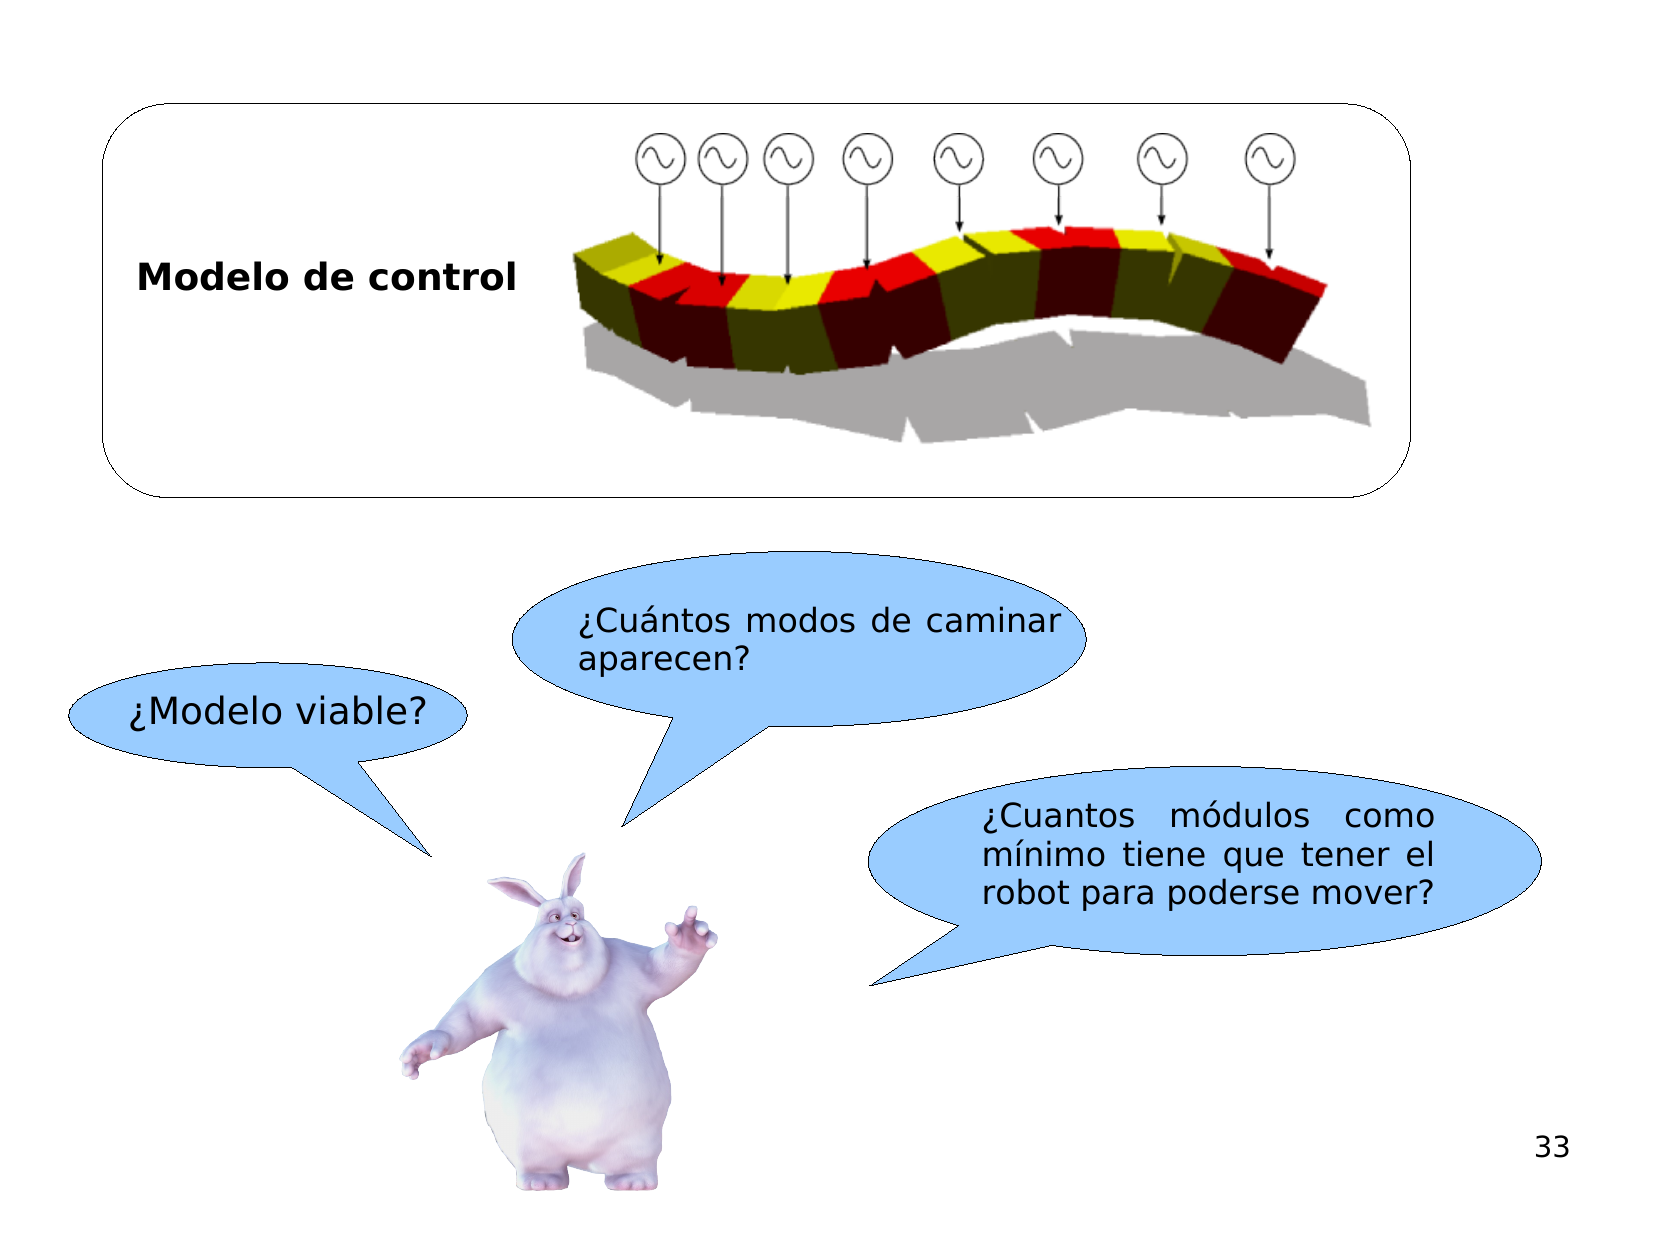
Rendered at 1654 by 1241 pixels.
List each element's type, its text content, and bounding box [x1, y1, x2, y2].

text_box ¿Cuántos modos de caminar aparecen? [562, 594, 1102, 687]
text_box [1506, 818, 1542, 904]
text_box [114, 662, 422, 682]
text_box ¿Cuantos módulos como mínimo tiene que tener el robot para poderse mover? [966, 789, 1506, 920]
picture [399, 852, 718, 1191]
text_box [868, 794, 1469, 986]
text_box Modelo de control [121, 247, 533, 307]
text_box ¿Modelo viable? [101, 682, 444, 741]
text_box [68, 686, 442, 852]
text_box [444, 690, 468, 740]
picture [543, 133, 1397, 466]
text_box [986, 766, 1423, 789]
text_box [512, 551, 1046, 827]
